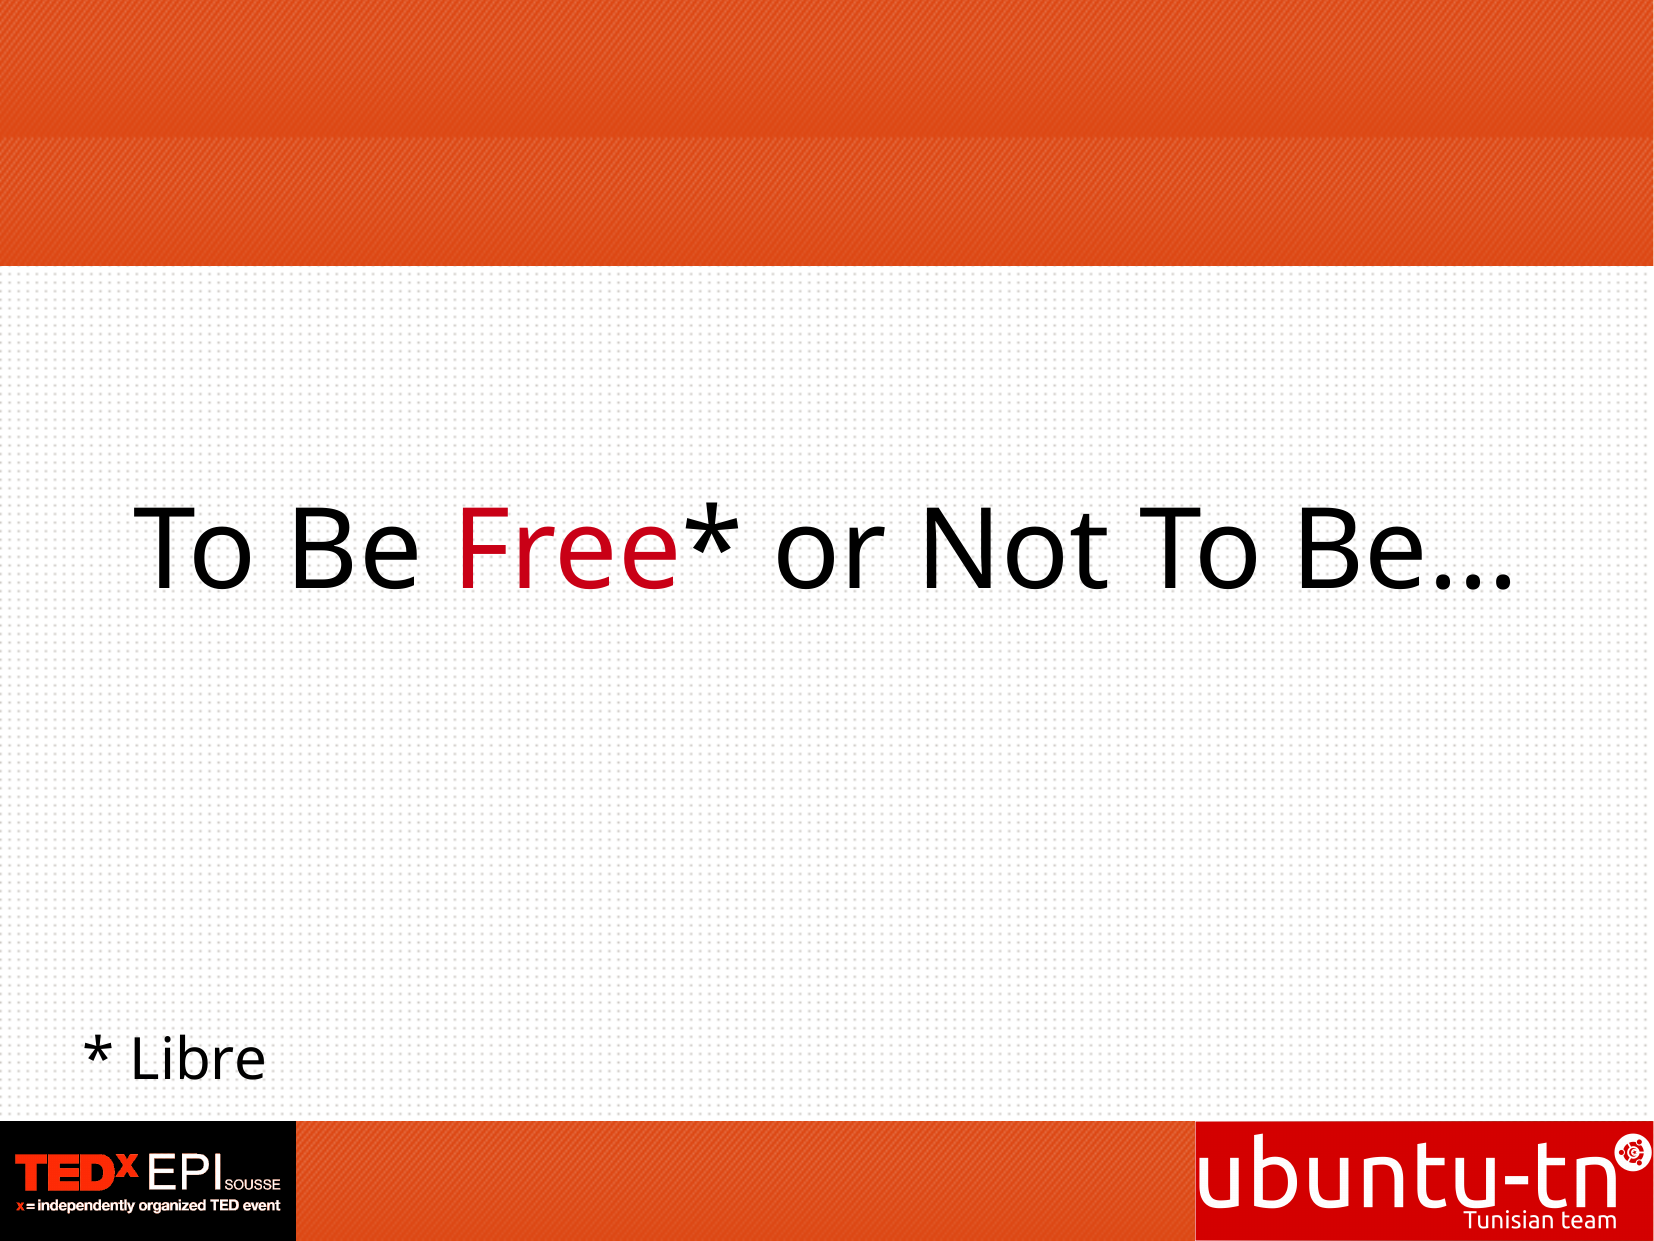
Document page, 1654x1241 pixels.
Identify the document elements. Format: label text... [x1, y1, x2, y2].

picture [0, 0, 1654, 1241]
subtitle To Be Free* or Not To Be... * Libre [82, 472, 1571, 1093]
